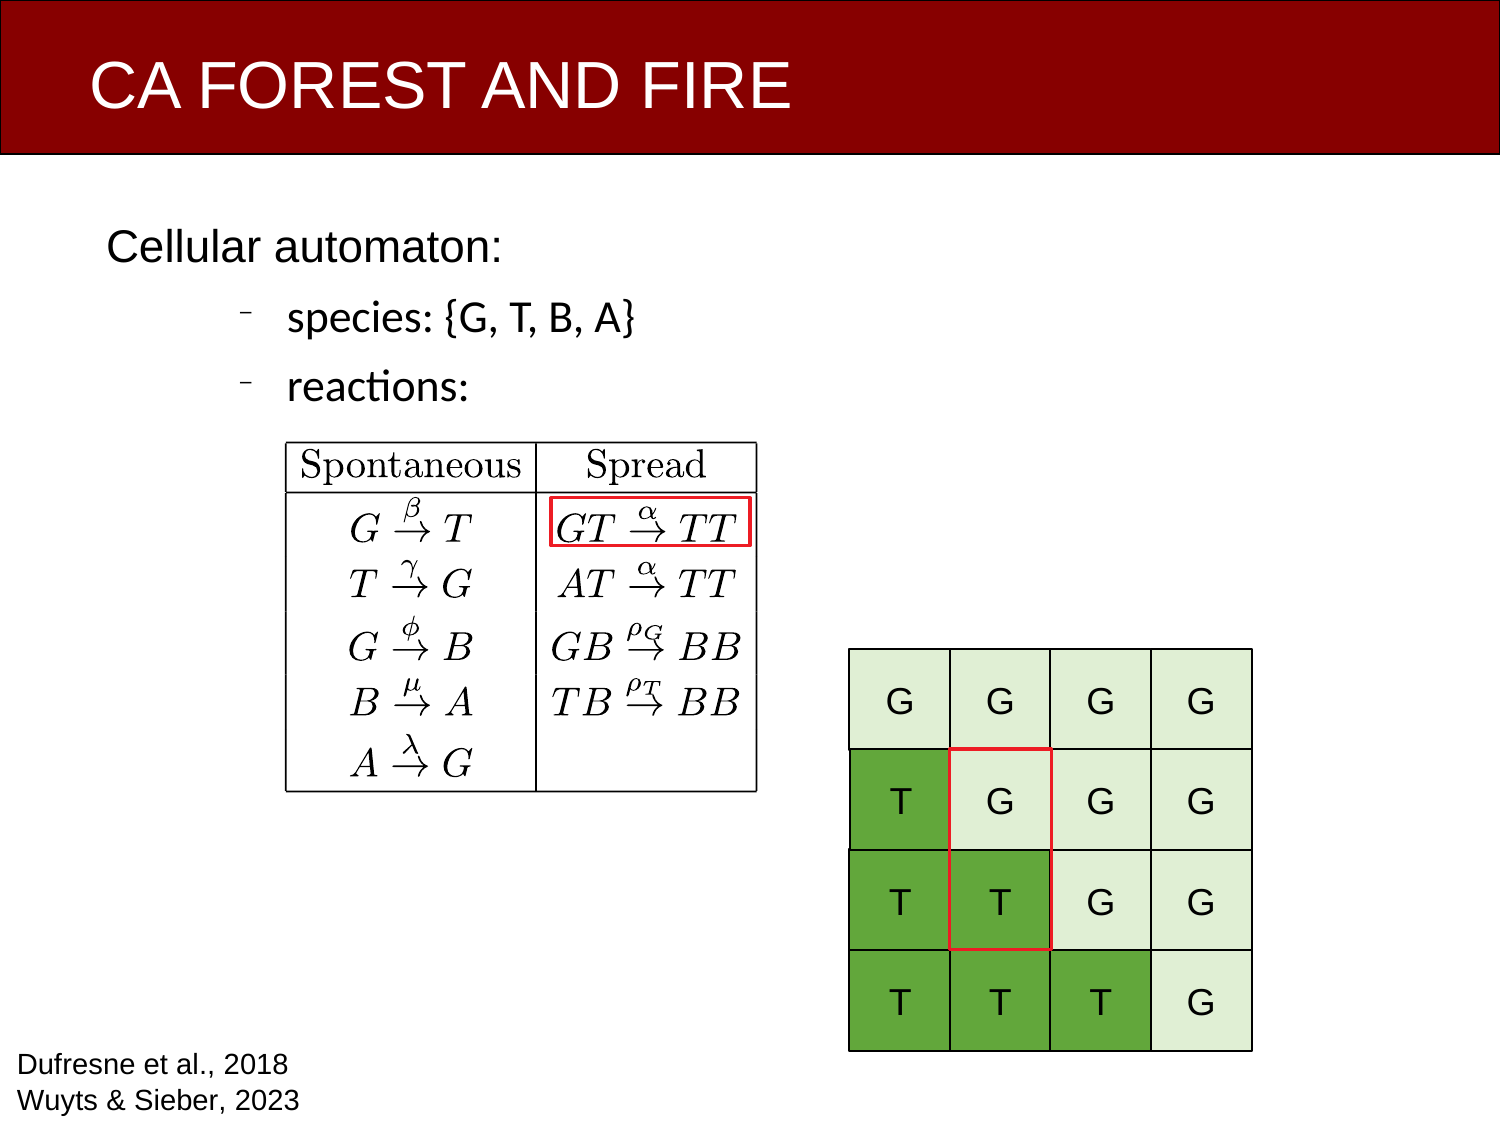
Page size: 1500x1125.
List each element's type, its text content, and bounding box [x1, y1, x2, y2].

text_box Dufresne et al., 2018 Wuyts & Sieber, 2023 [2, 1038, 442, 1125]
title CA FOREST AND FIRE [74, 3, 1425, 160]
text_box T [949, 952, 1050, 1052]
text_box G [1150, 952, 1252, 1052]
list Cellular automaton: species: {G, T, B, A} reactions: [75, 209, 1425, 952]
text_box T [849, 952, 949, 1052]
text_box T [1050, 952, 1150, 1052]
text_box [0, 0, 1500, 154]
